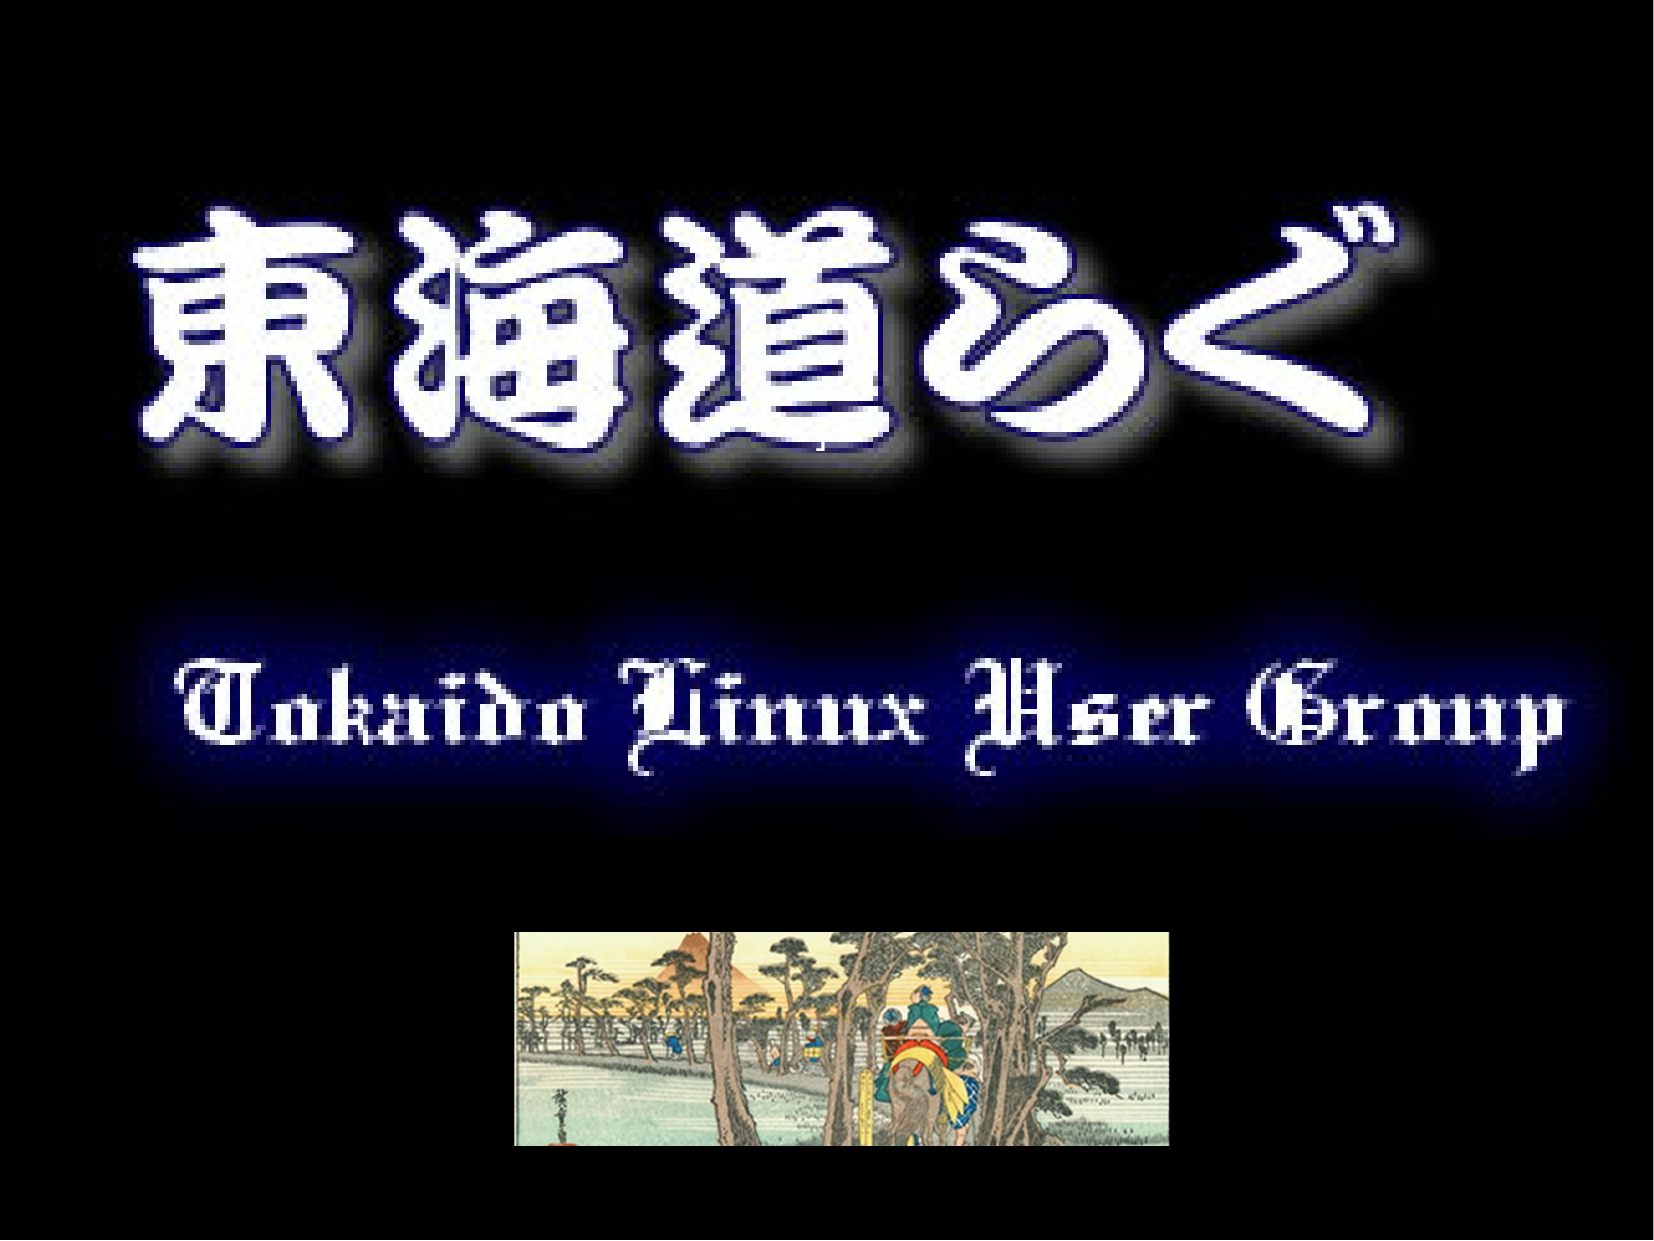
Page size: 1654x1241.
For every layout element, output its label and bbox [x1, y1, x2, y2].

picture [514, 932, 1170, 1146]
picture [14, 24, 1629, 838]
